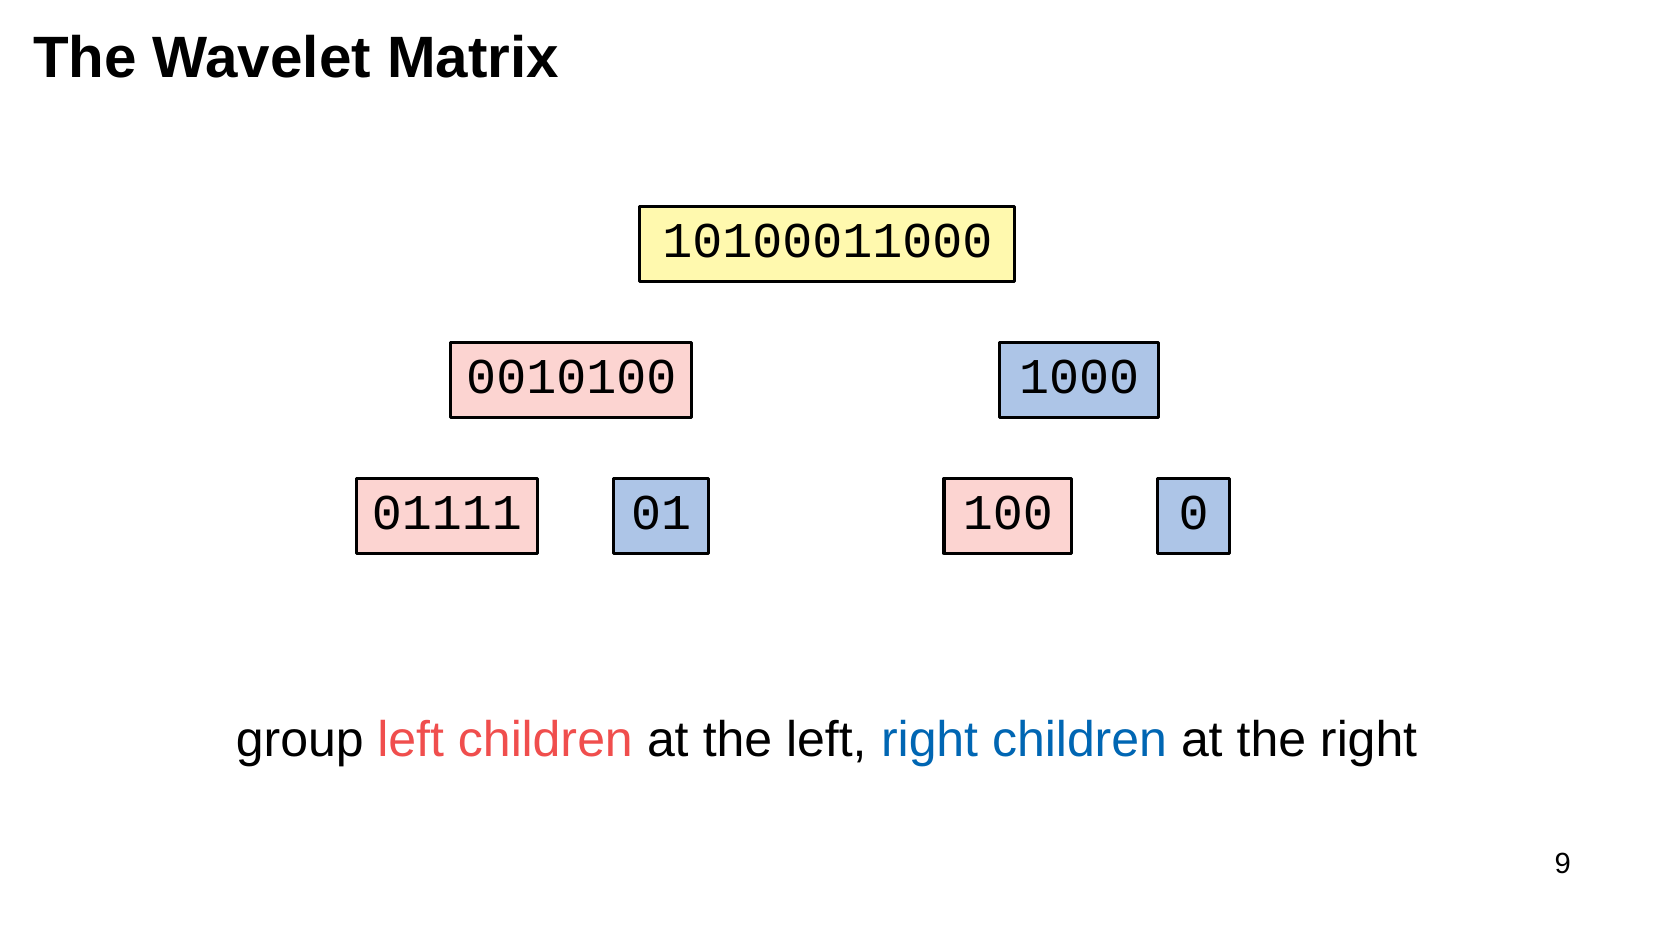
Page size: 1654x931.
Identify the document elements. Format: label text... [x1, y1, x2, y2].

text_box The Wavelet Matrix [18, 17, 575, 98]
text_box 0 [1157, 478, 1230, 554]
text_box 0010100 [450, 342, 692, 418]
text_box group left children at the left, right children at the right [221, 703, 1433, 775]
text_box 1000 [999, 342, 1159, 418]
text_box 01 [613, 478, 709, 554]
text_box 100 [943, 478, 1072, 554]
text_box 10100011000 [639, 206, 1015, 282]
text_box 01111 [356, 478, 538, 554]
